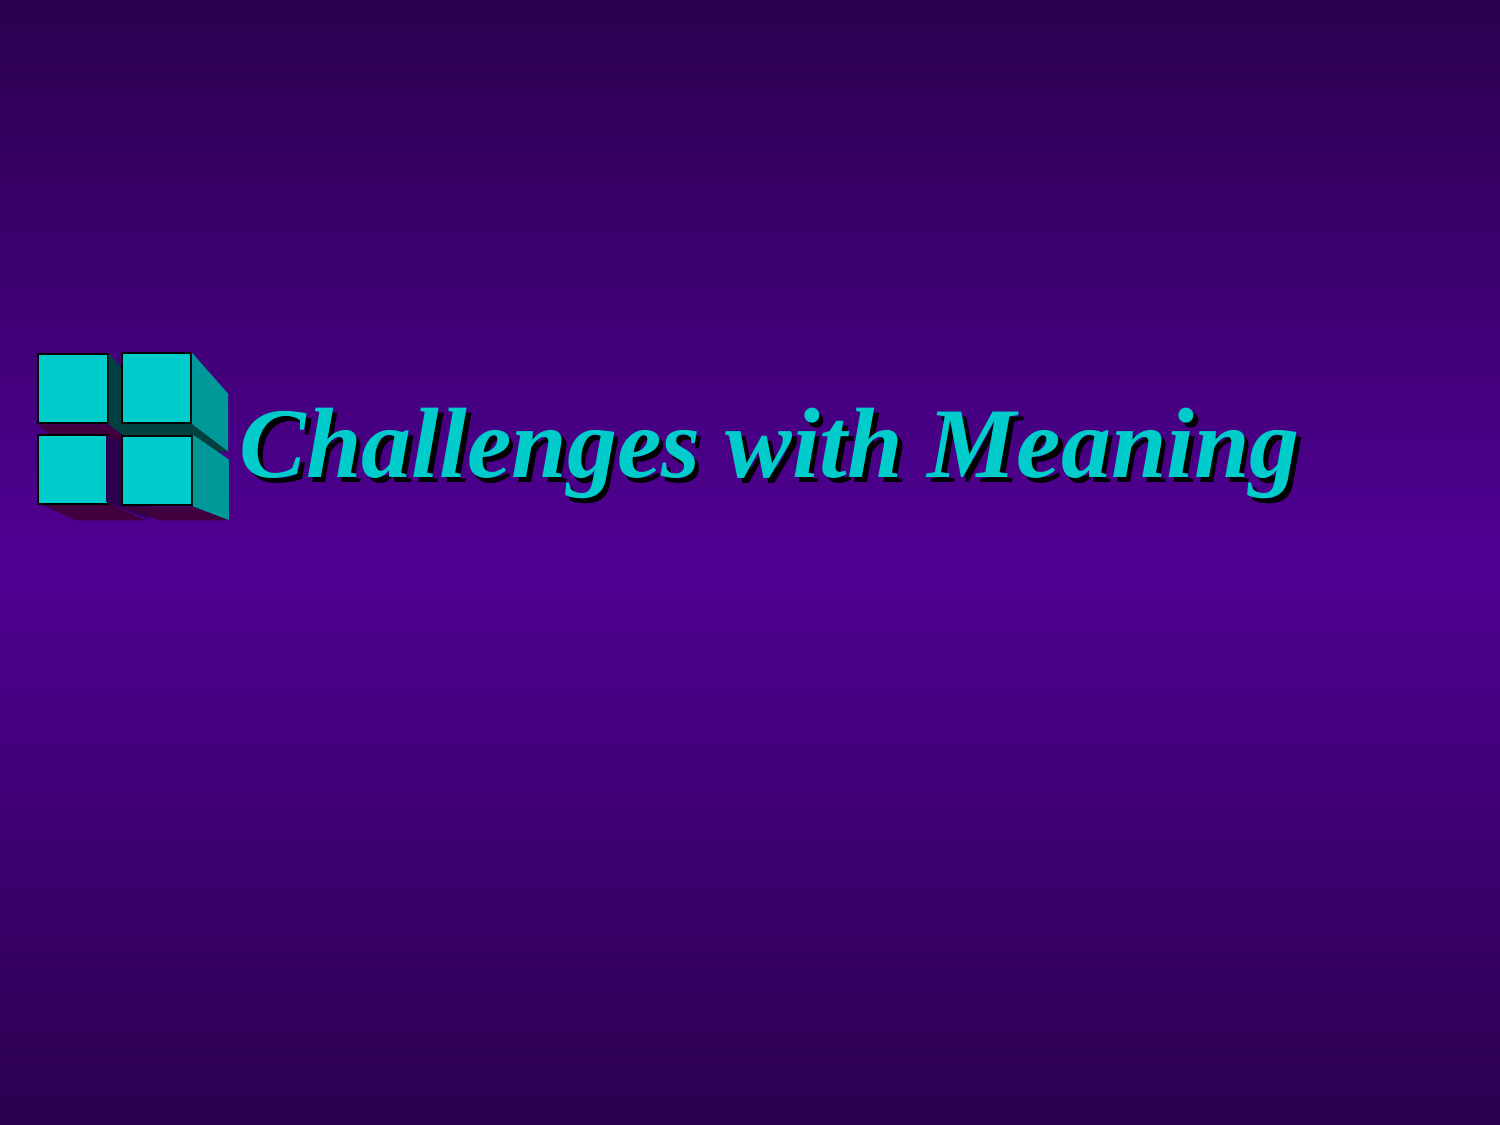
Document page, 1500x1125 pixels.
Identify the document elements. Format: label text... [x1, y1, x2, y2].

title Challenges with Meaning [224, 349, 1500, 538]
